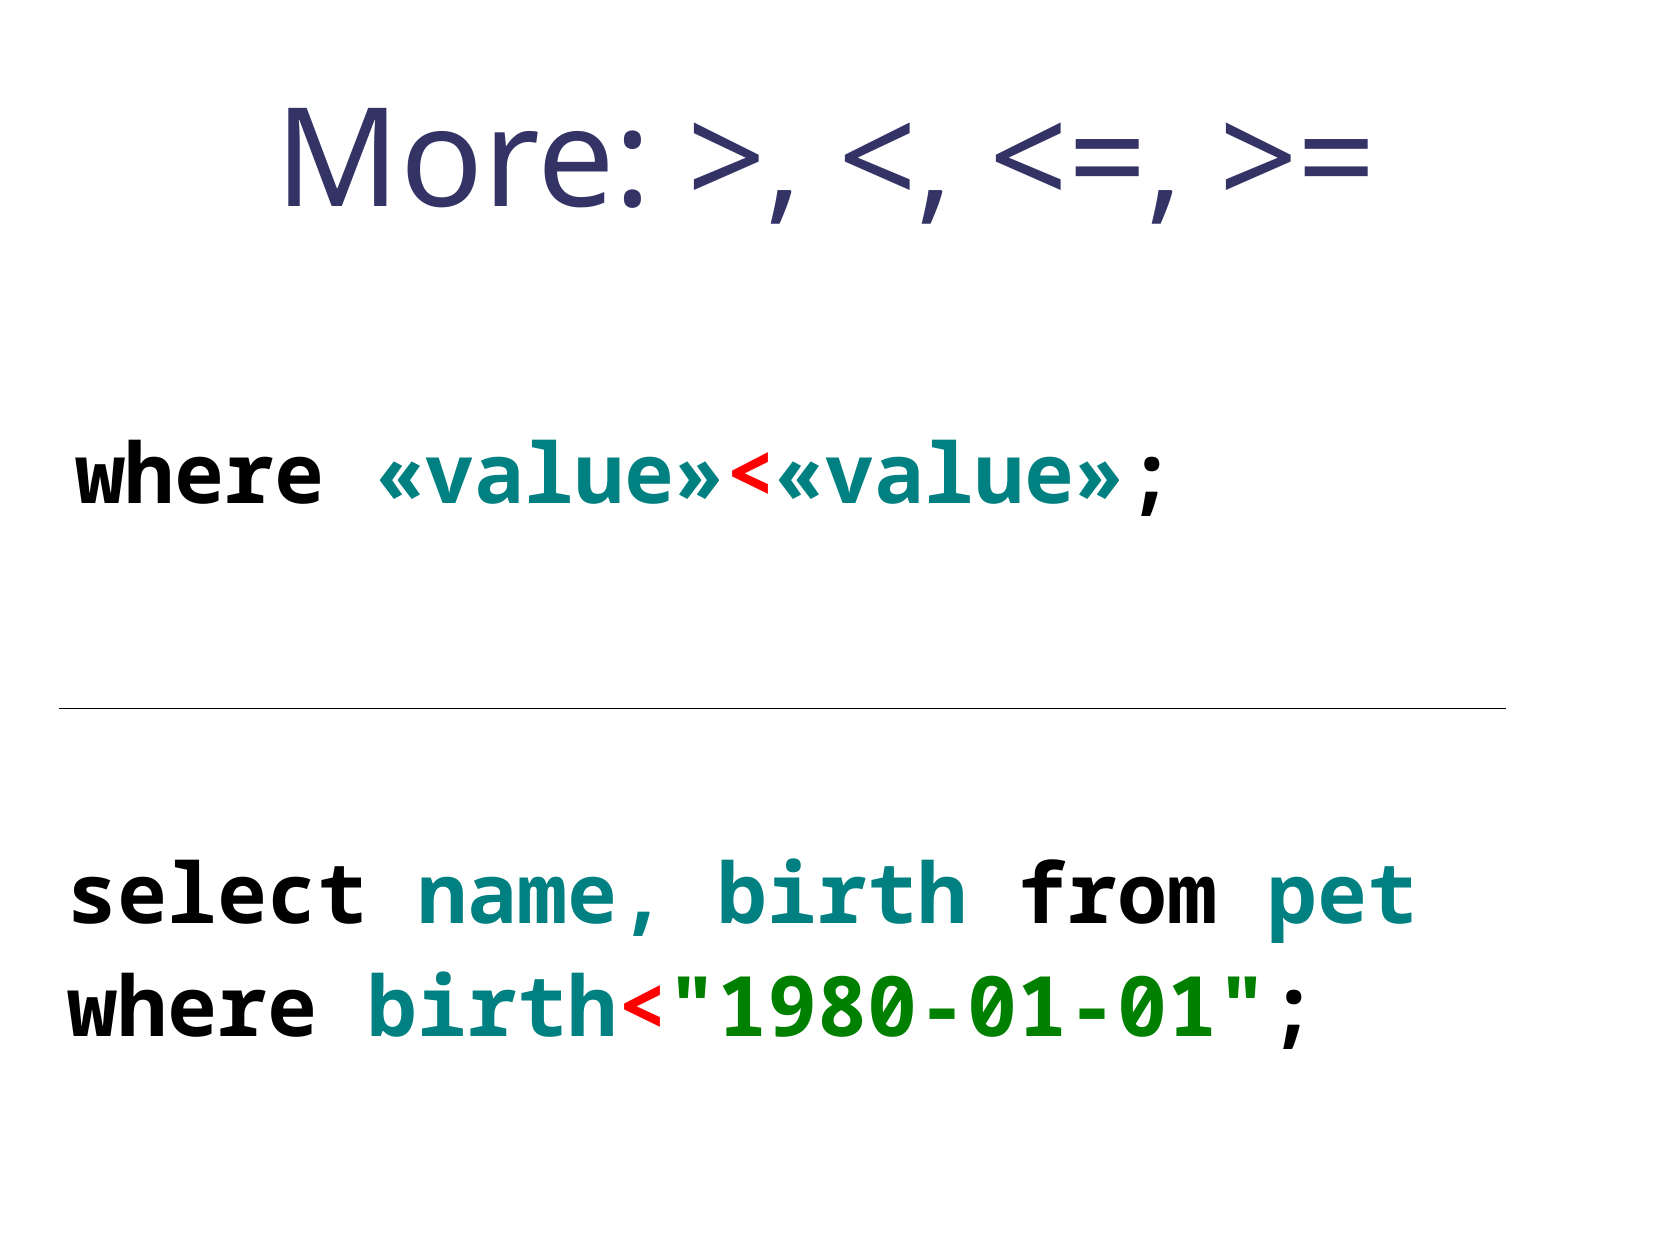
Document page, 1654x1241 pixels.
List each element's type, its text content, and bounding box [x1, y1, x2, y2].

text_box select name, birth from pet where birth<"1980-01-01"; [67, 851, 1477, 1044]
title More: >, <, <=, >= [82, 56, 1571, 250]
subtitle where «value»<«value»; [75, 391, 1560, 551]
